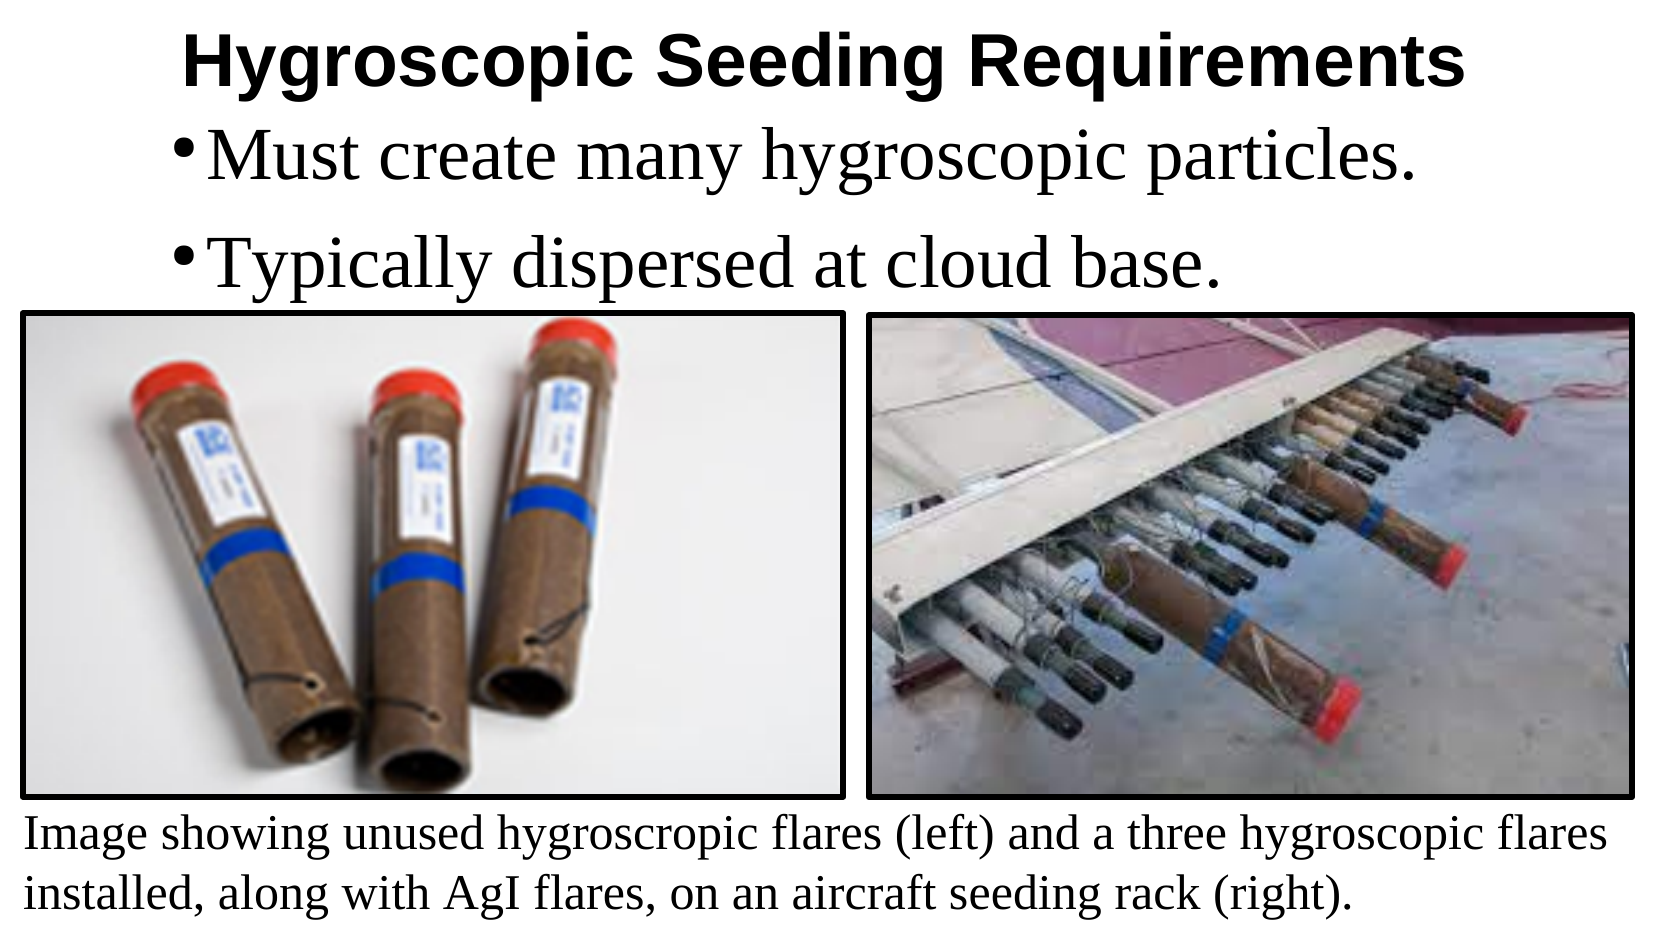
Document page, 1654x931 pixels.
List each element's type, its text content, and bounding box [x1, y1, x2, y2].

text_box Image showing unused hygroscropic flares (left) and a three hygroscopic flares installed, along with AgI flares, on an aircraft seeding rack (right). [6, 798, 1626, 922]
picture [25, 316, 841, 794]
title Hygroscopic Seeding Requirements [0, 5, 1654, 107]
text_box Must create many hygroscopic particles. Typically dispersed at cloud base. [0, 96, 1591, 310]
picture [871, 318, 1630, 794]
